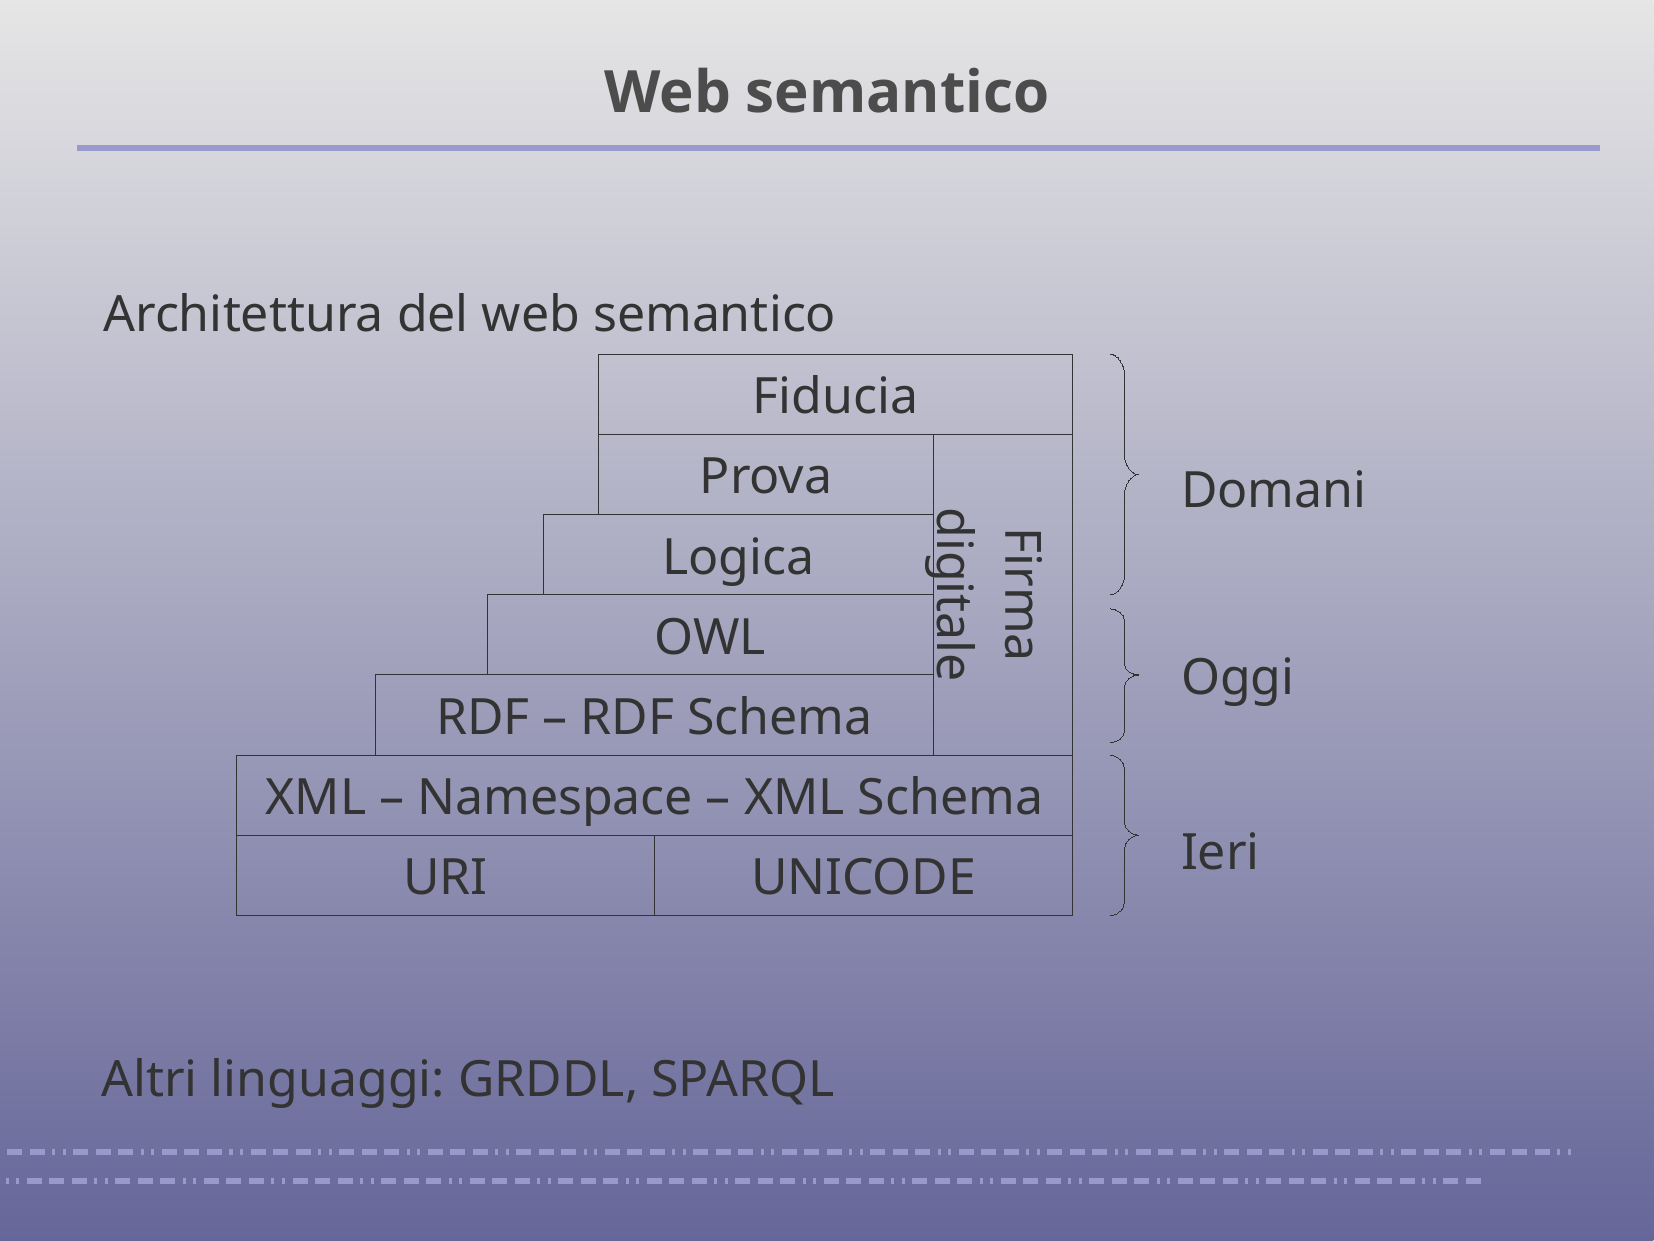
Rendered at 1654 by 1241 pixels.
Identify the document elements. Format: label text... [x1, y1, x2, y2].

text_box Oggi [1166, 633, 1390, 707]
text_box Ieri [1166, 808, 1418, 882]
text_box Logica [543, 514, 717, 595]
text_box Domani [1166, 446, 1418, 520]
text_box Fiducia [598, 354, 1073, 435]
text_box UNICODE [654, 835, 1073, 916]
text_box Architettura del web semantico [88, 236, 1152, 325]
text_box URI [236, 836, 654, 916]
text_box XML – Namespace – XML Schema [236, 755, 1073, 836]
text_box Prova [598, 435, 717, 515]
text_box Web semantico [236, 48, 1418, 132]
text_box Firma digitale [717, 434, 1067, 756]
text_box Prova [708, 461, 717, 475]
text_box Altri linguaggi: GRDDL, SPARQL [73, 1001, 1137, 1091]
text_box [59, 1062, 178, 1139]
text_box OWL [487, 594, 717, 675]
text_box RDF – RDF Schema [375, 674, 717, 756]
